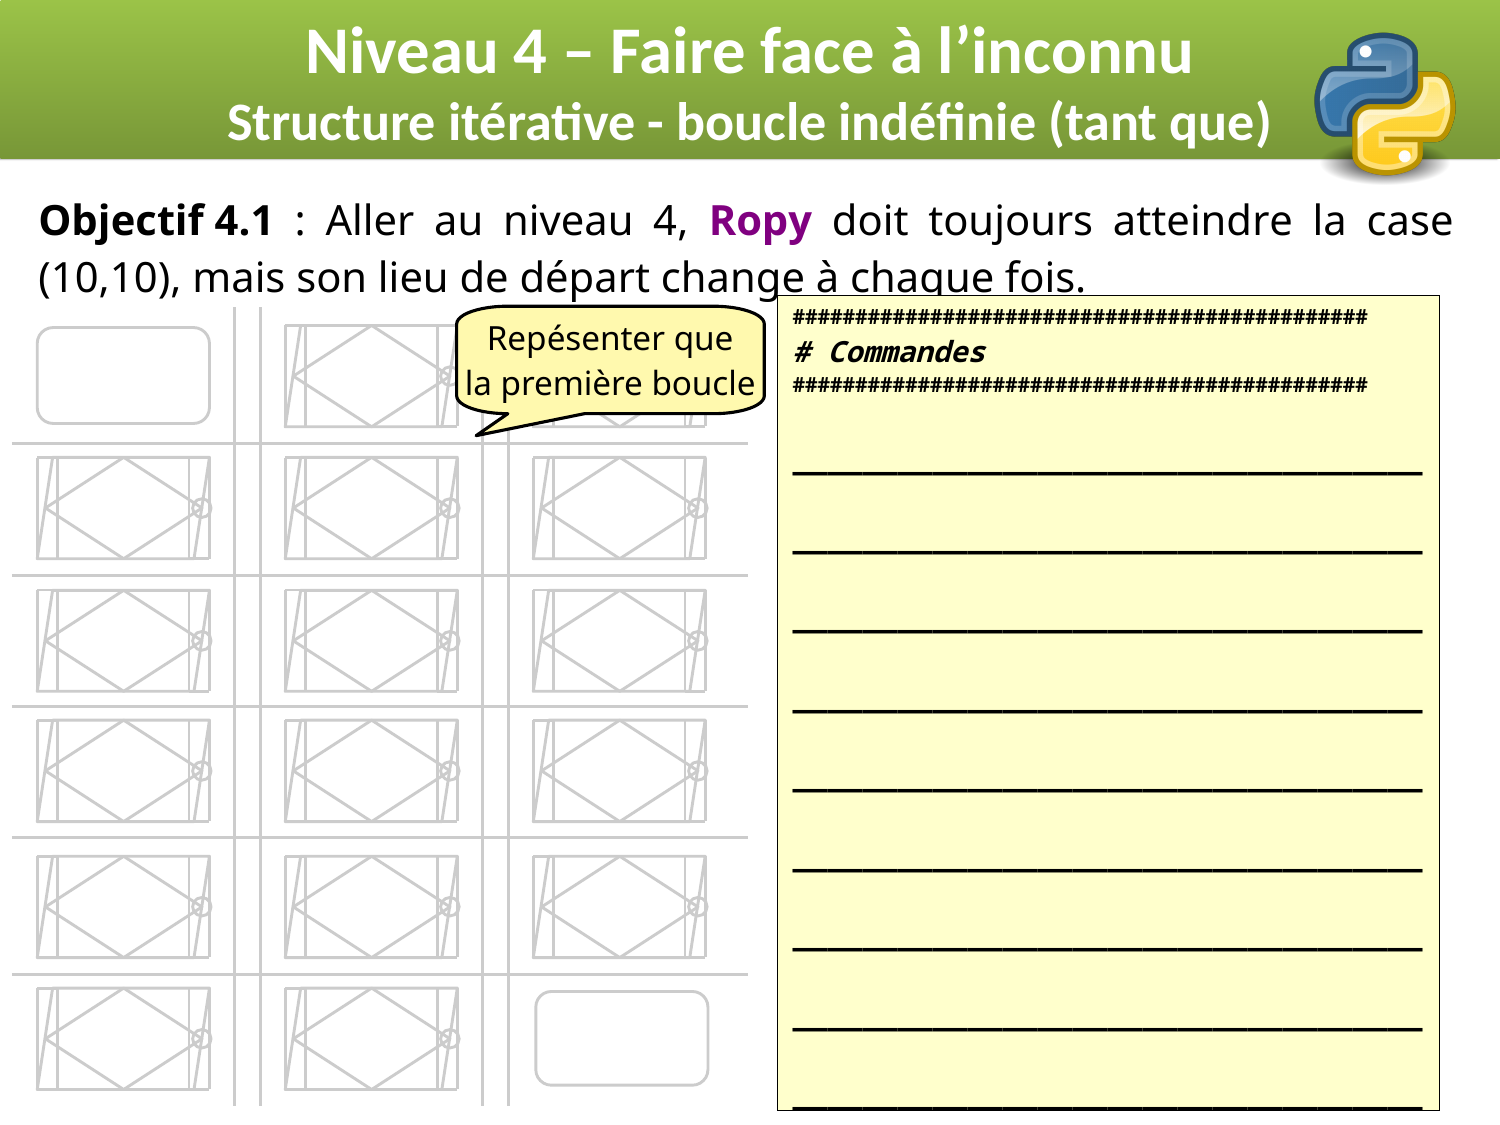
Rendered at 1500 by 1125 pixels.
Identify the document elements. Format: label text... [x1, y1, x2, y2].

text_box [202, 762, 208, 781]
text_box [450, 898, 456, 916]
text_box [202, 1030, 208, 1048]
text_box [698, 632, 704, 651]
text_box [202, 898, 208, 916]
text_box [450, 1030, 456, 1048]
text_box [698, 499, 704, 518]
text_box [450, 367, 456, 386]
text_box [450, 762, 456, 781]
text_box [698, 898, 704, 916]
text_box Repésenter que la première boucle [456, 306, 765, 436]
text_box [698, 762, 704, 781]
text_box Objectif 4.1 : Aller au niveau 4, Ropy doit toujours atteindre la case (10,10), mais son lieu de départ change à chaque fois. [23, 183, 1469, 324]
text_box Niveau 4 – Faire face à l’inconnu Structure itérative - boucle indéfinie (tant que) [0, 0, 1500, 159]
text_box [450, 499, 456, 518]
text_box [202, 632, 208, 651]
picture [1305, 29, 1465, 183]
text_box [202, 499, 208, 518]
text_box [450, 632, 456, 651]
text_box ############################################## # Commandes ############################################## ____________________________________ ____________________________________ ____________________________________ ____________________________________ ____________________________________ ____________________________________ ____________________________________ ____________________________________ ____________________________________ ____________________________________ ____________________________________ ____________________________________ [777, 295, 1440, 1111]
